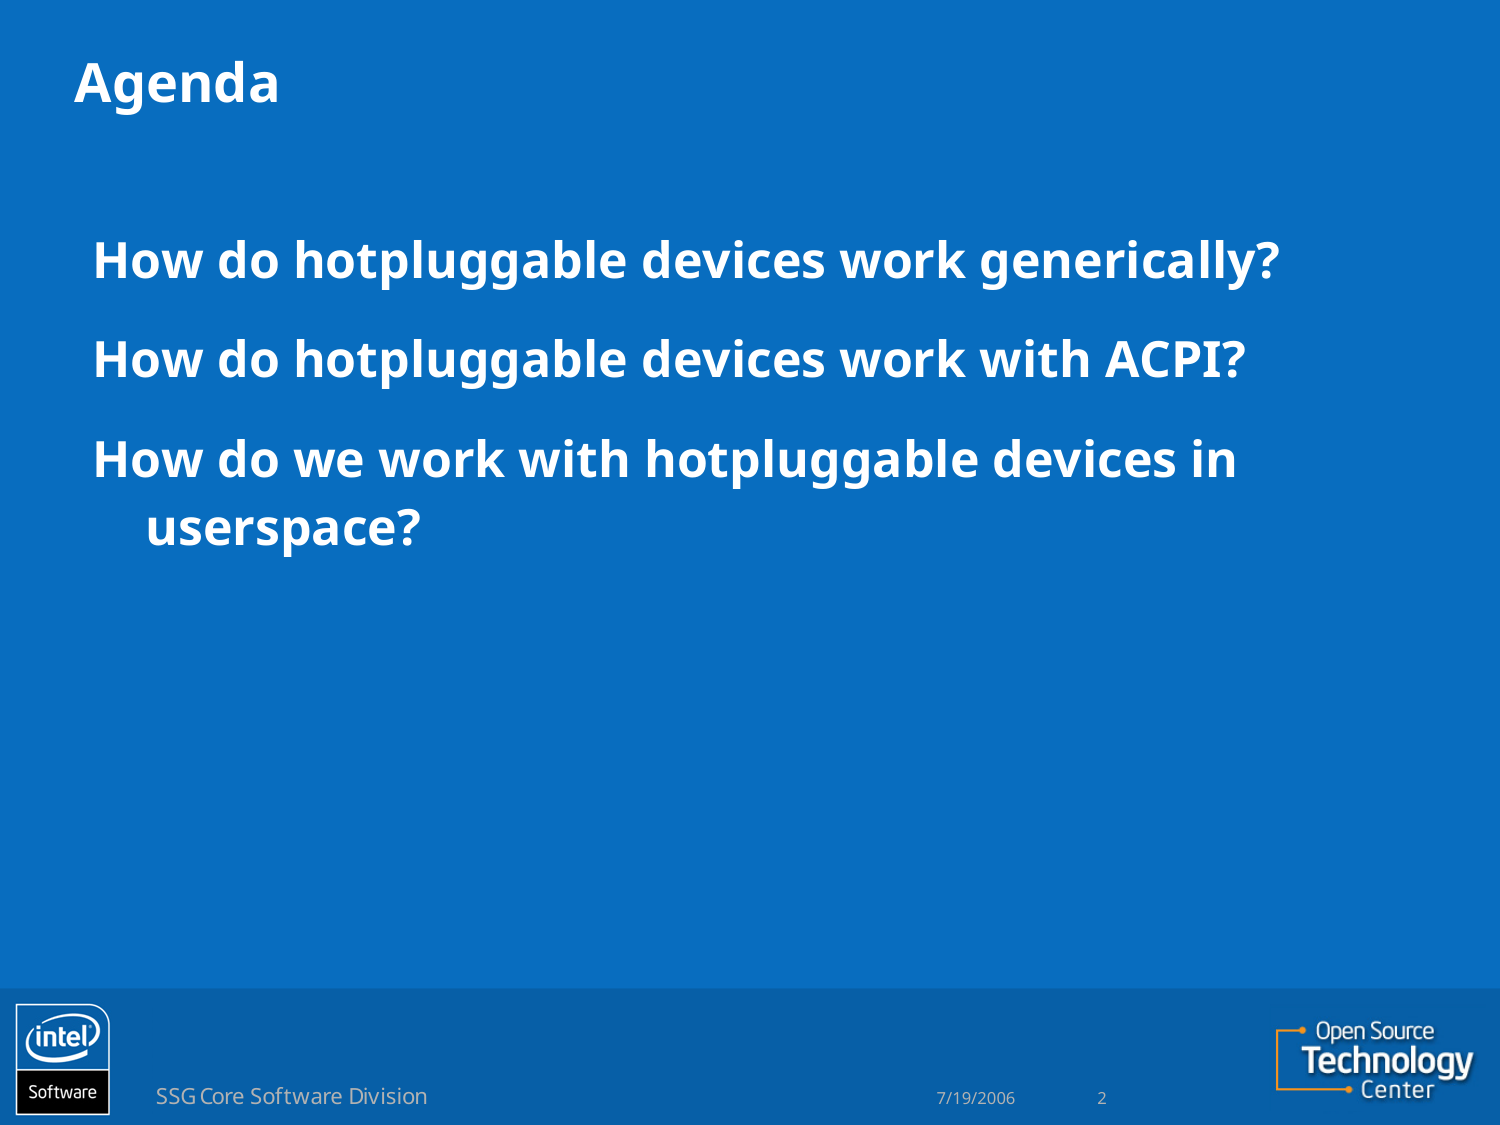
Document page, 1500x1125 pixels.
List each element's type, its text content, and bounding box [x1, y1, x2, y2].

list How do hotpluggable devices work generically? How do hotpluggable devices work with ACPI? How do we work with hotpluggable devices in userspace? [74, 224, 1427, 938]
title Agenda [74, 44, 1427, 191]
picture [0, 0, 1500, 1125]
